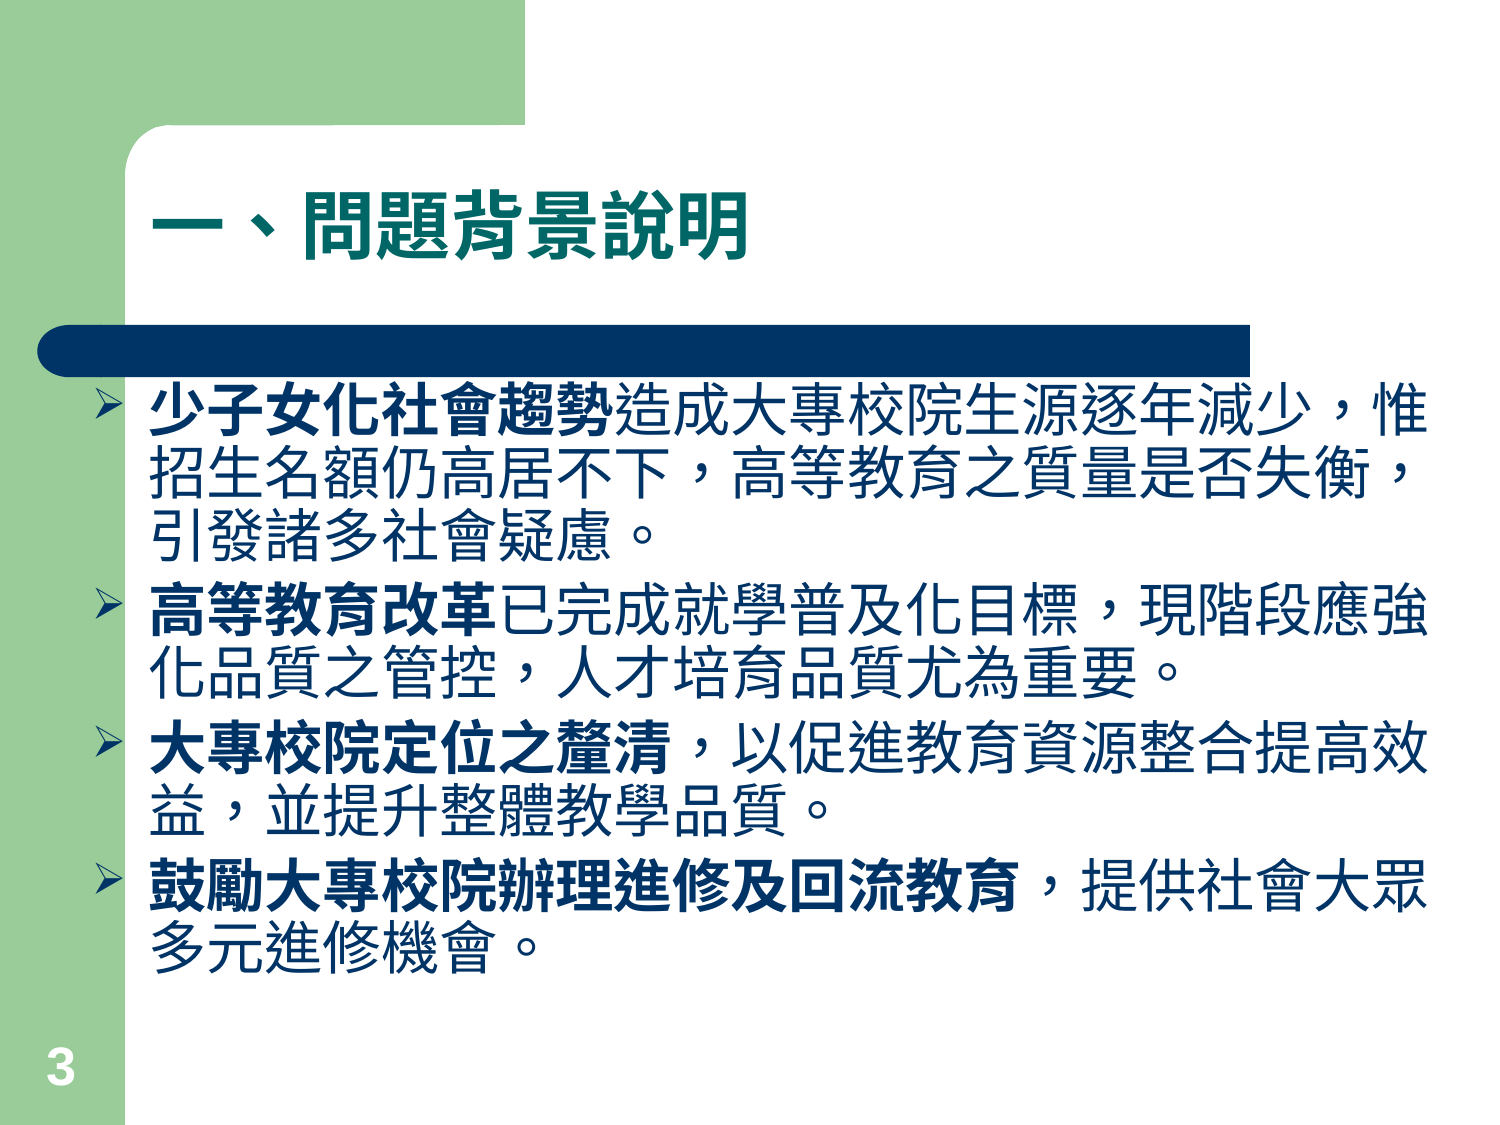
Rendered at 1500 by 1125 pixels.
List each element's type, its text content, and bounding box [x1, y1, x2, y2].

slide_number <編號> [13, 1023, 111, 1105]
list 少子女化社會趨勢造成大專校院生源逐年減少，惟招生名額仍高居不下，高等教育之質量是否失衡，引發諸多社會疑慮。 高等教育改革已完成就學普及化目標，現階段應強化品質之管控，人才培育品質尤為重要。 大專校院定位之釐清，以促進教育資源整合提高效益，並提升整體教學品質。 鼓勵大專校院辦理進修及回流教育，提供社會大眾多元進修機會。 [76, 373, 1447, 1059]
text_box 一、問題背景說明 [123, 101, 1424, 290]
